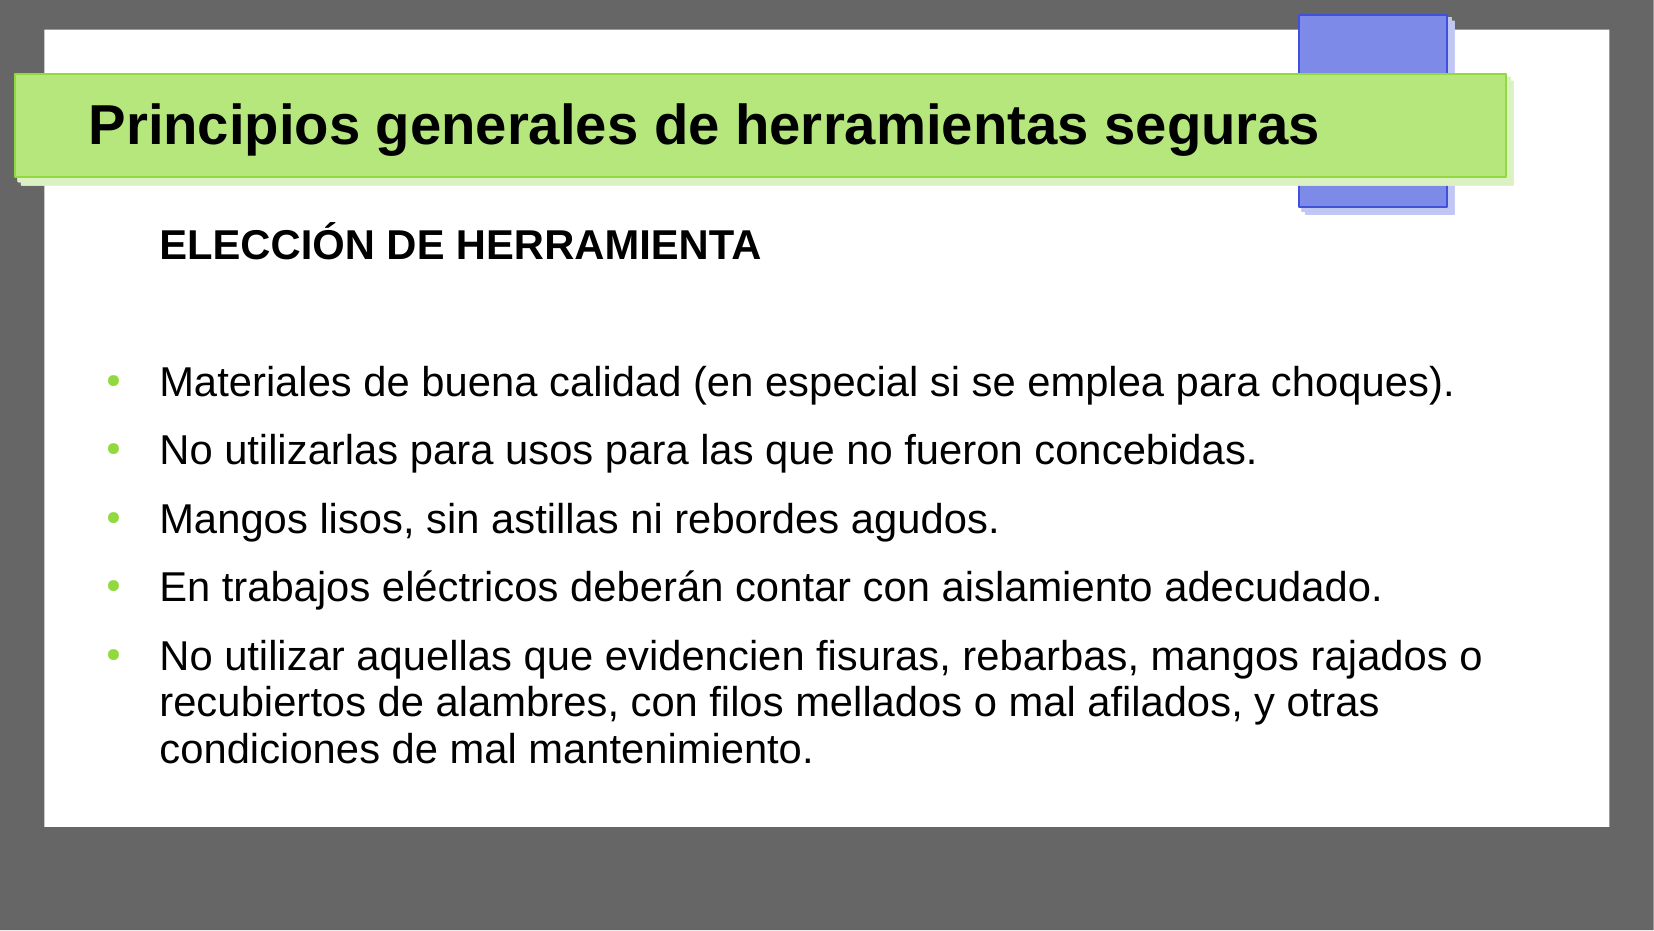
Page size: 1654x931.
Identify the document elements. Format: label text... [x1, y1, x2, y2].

list ELECCIÓN DE HERRAMIENTA Materiales de buena calidad (en especial si se emplea para choques). No utilizarlas para usos para las que no fueron concebidas. Mangos lisos, sin astillas ni rebordes agudos. En trabajos eléctricos deberán contar con aislamiento adecudado. No utilizar aquellas que evidencien fisuras, rebarbas, mangos rajados o recubiertos de alambres, con filos mellados o mal afilados, y otras condiciones de mal mantenimiento. [88, 221, 1565, 813]
title Principios generales de herramientas seguras [88, 73, 1506, 178]
